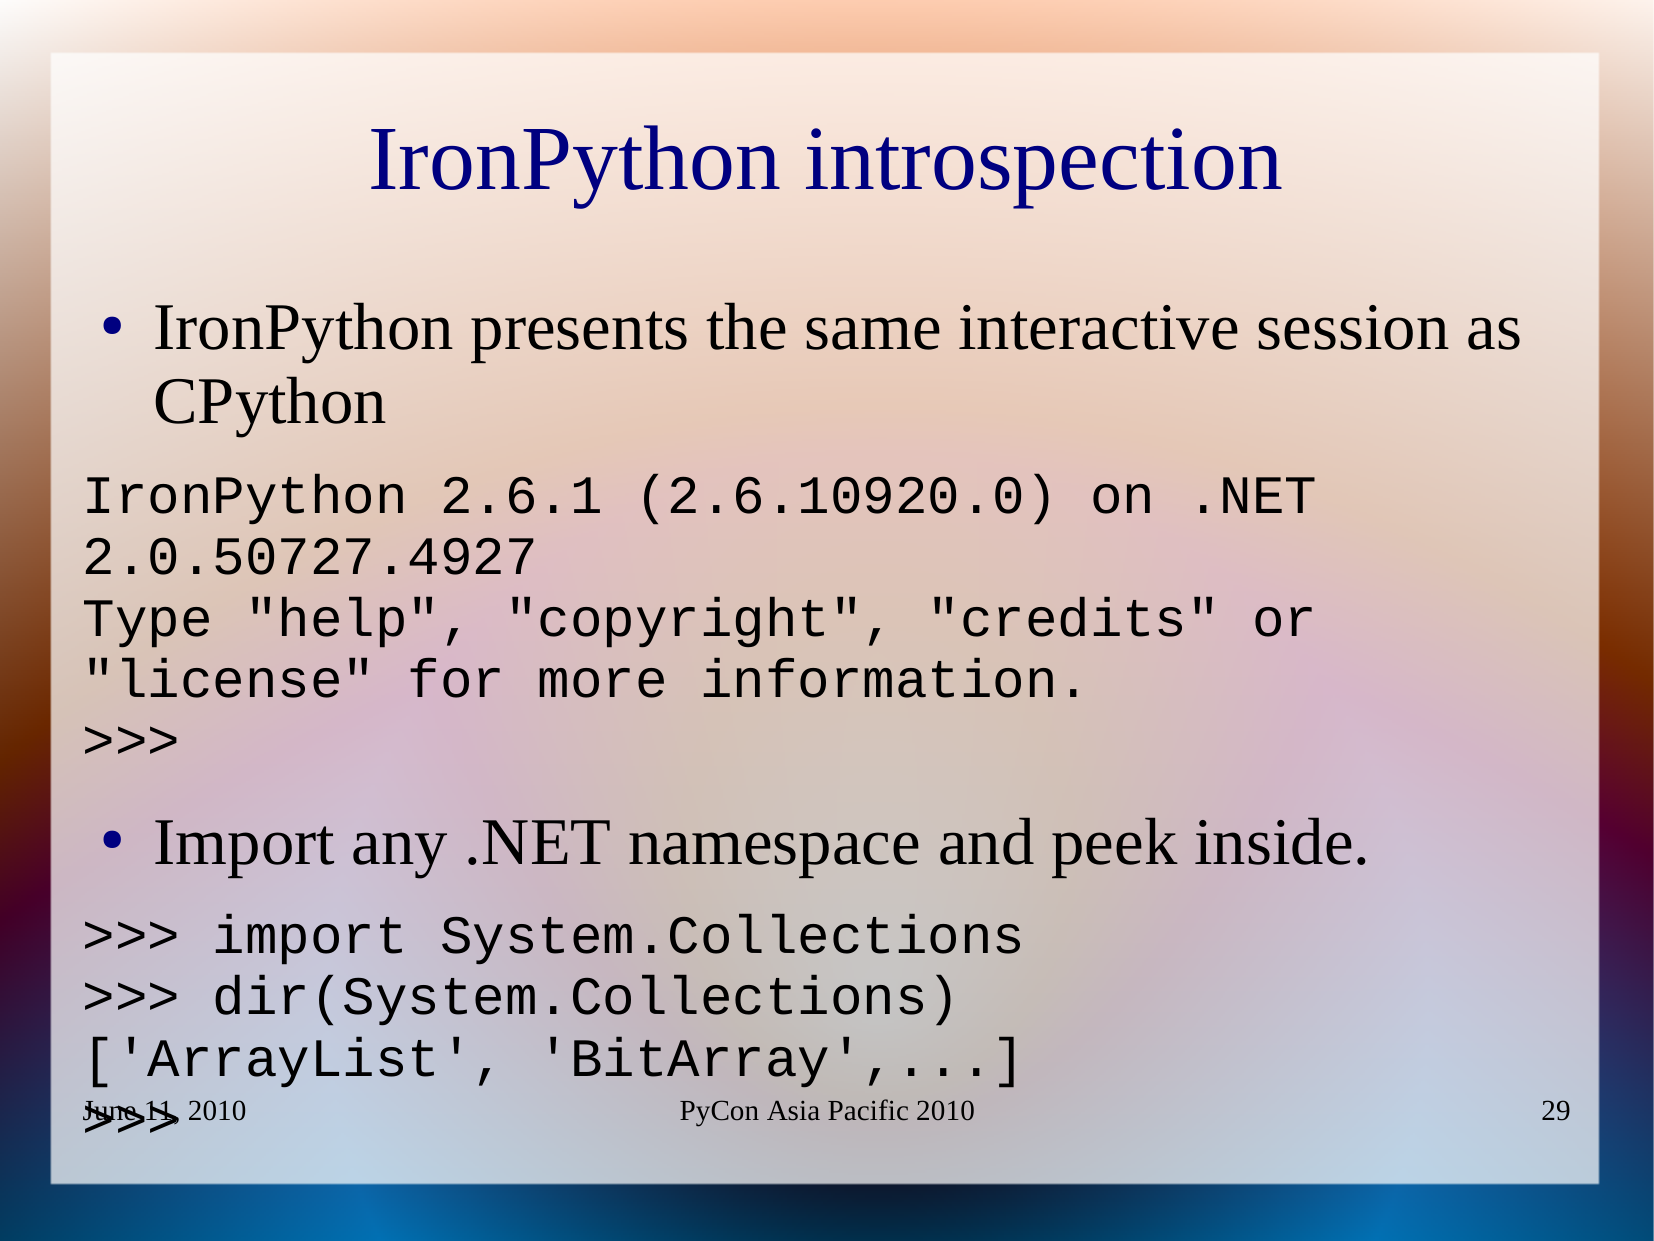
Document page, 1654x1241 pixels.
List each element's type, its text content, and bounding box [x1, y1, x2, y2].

list IronPython presents the same interactive session as CPython IronPython 2.6.1 (2.6.10920.0) on .NET 2.0.50727.4927 Type "help", "copyright", "credits" or "license" for more information. >>> Import any .NET namespace and peek inside. >>> import System.Collections >>> dir(System.Collections) ['ArrayList', 'BitArray',...] >>> [82, 290, 1571, 1209]
title IronPython introspection [82, 62, 1571, 256]
picture [0, 0, 1654, 1241]
